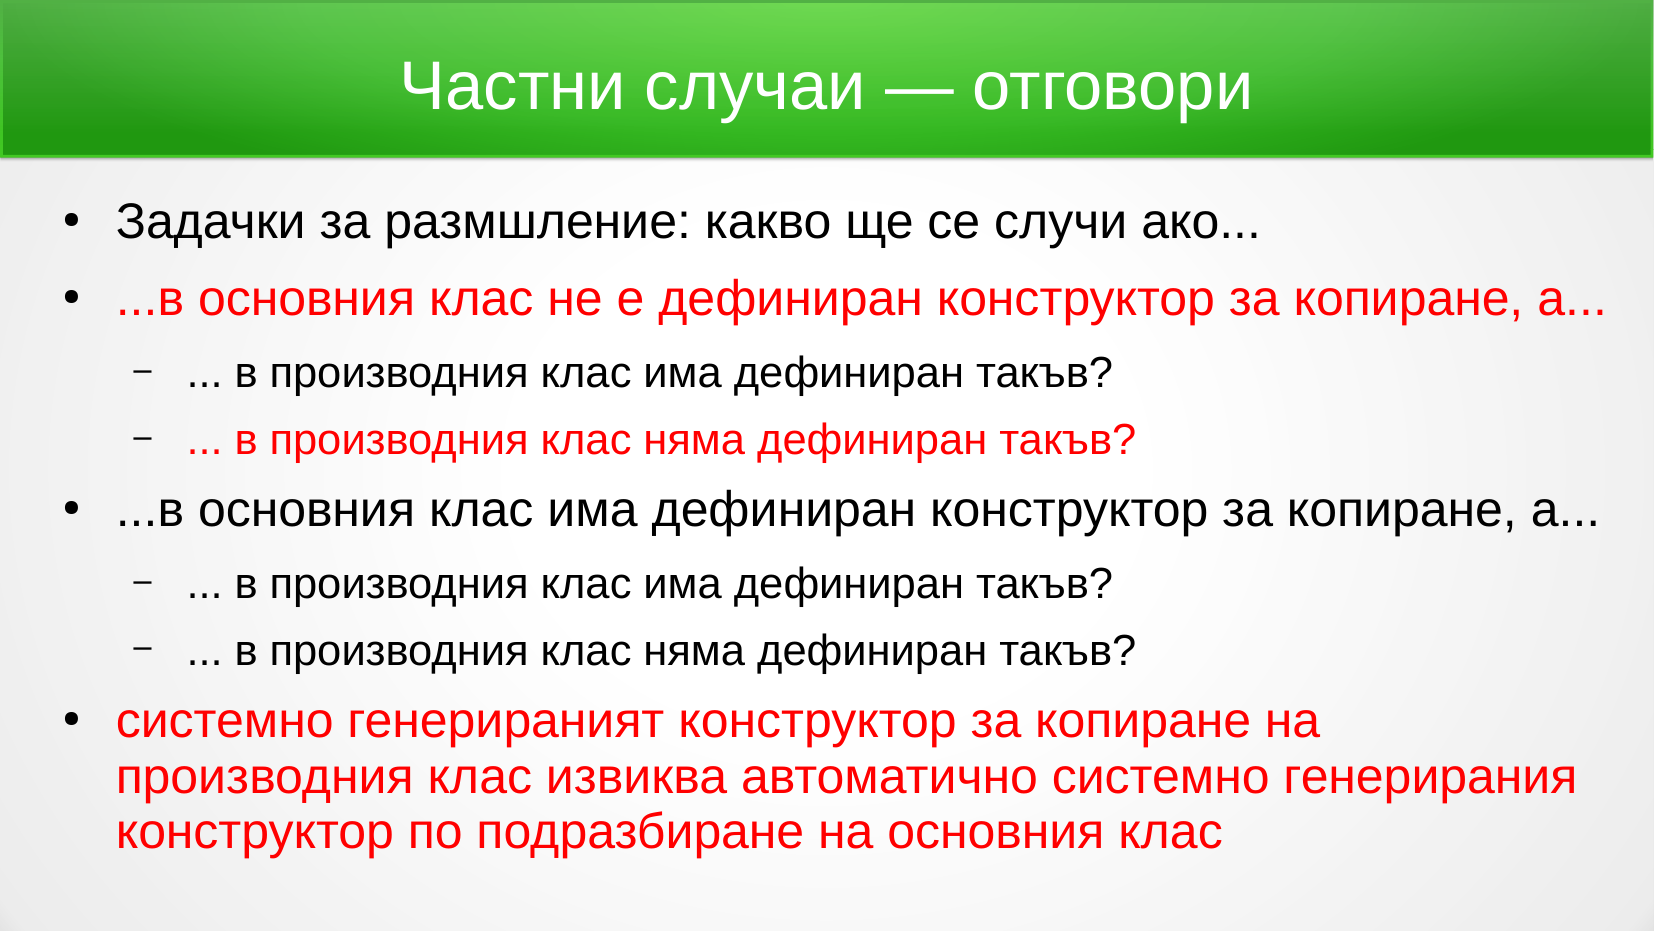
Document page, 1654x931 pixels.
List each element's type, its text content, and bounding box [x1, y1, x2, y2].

list Задачки за размшление: какво ще се случи ако... ...в основния клас не е дефиниран конструктор за копиране, а... ... в производния клас има дефиниран такъв? ... в производния клас няма дефиниран такъв? ...в основния клас има дефиниран конструктор за копиране, а... ... в производния клас има дефиниран такъв? ... в производния клас няма дефиниран такъв? системно генерираният конструктор за копиране на производния клас извиква автоматично системно генерирания конструктор по подразбиране на основния клас [44, 192, 1619, 898]
title Частни случаи — отговори [82, 37, 1571, 135]
